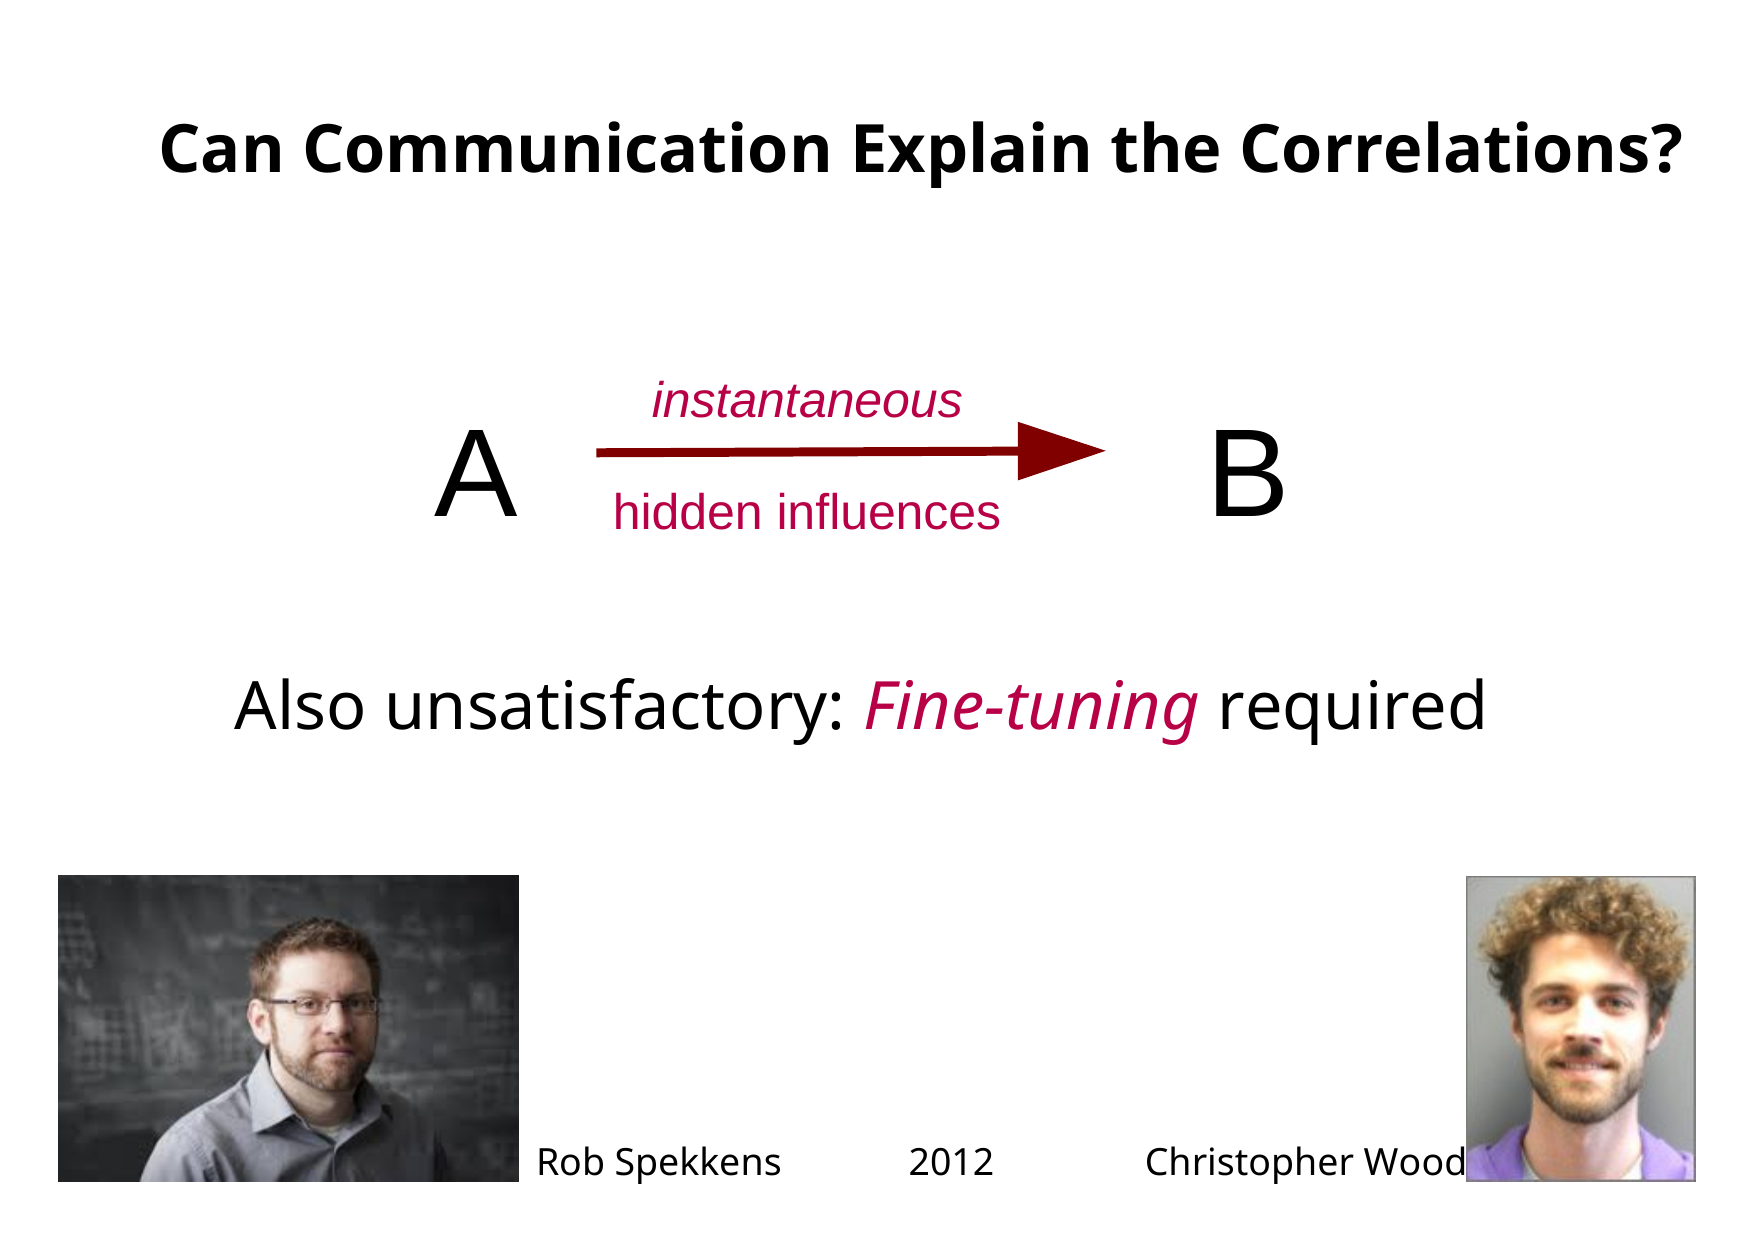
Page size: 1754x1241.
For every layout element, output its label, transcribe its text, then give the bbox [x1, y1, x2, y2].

picture [1466, 876, 1696, 1182]
text_box B [1176, 381, 1320, 566]
text_box instantaneous hidden influences [583, 350, 1033, 563]
text_box Can Communication Explain the Correlations? [139, 89, 1742, 189]
picture [58, 875, 519, 1182]
text_box Rob Spekkens [521, 1128, 893, 1204]
text_box A [404, 381, 548, 566]
text_box Christopher Wood [1315, 1128, 1551, 1204]
text_box Also unsatisfactory: Fine-tuning required [183, 635, 1541, 812]
text_box 2012 [893, 1128, 1315, 1204]
